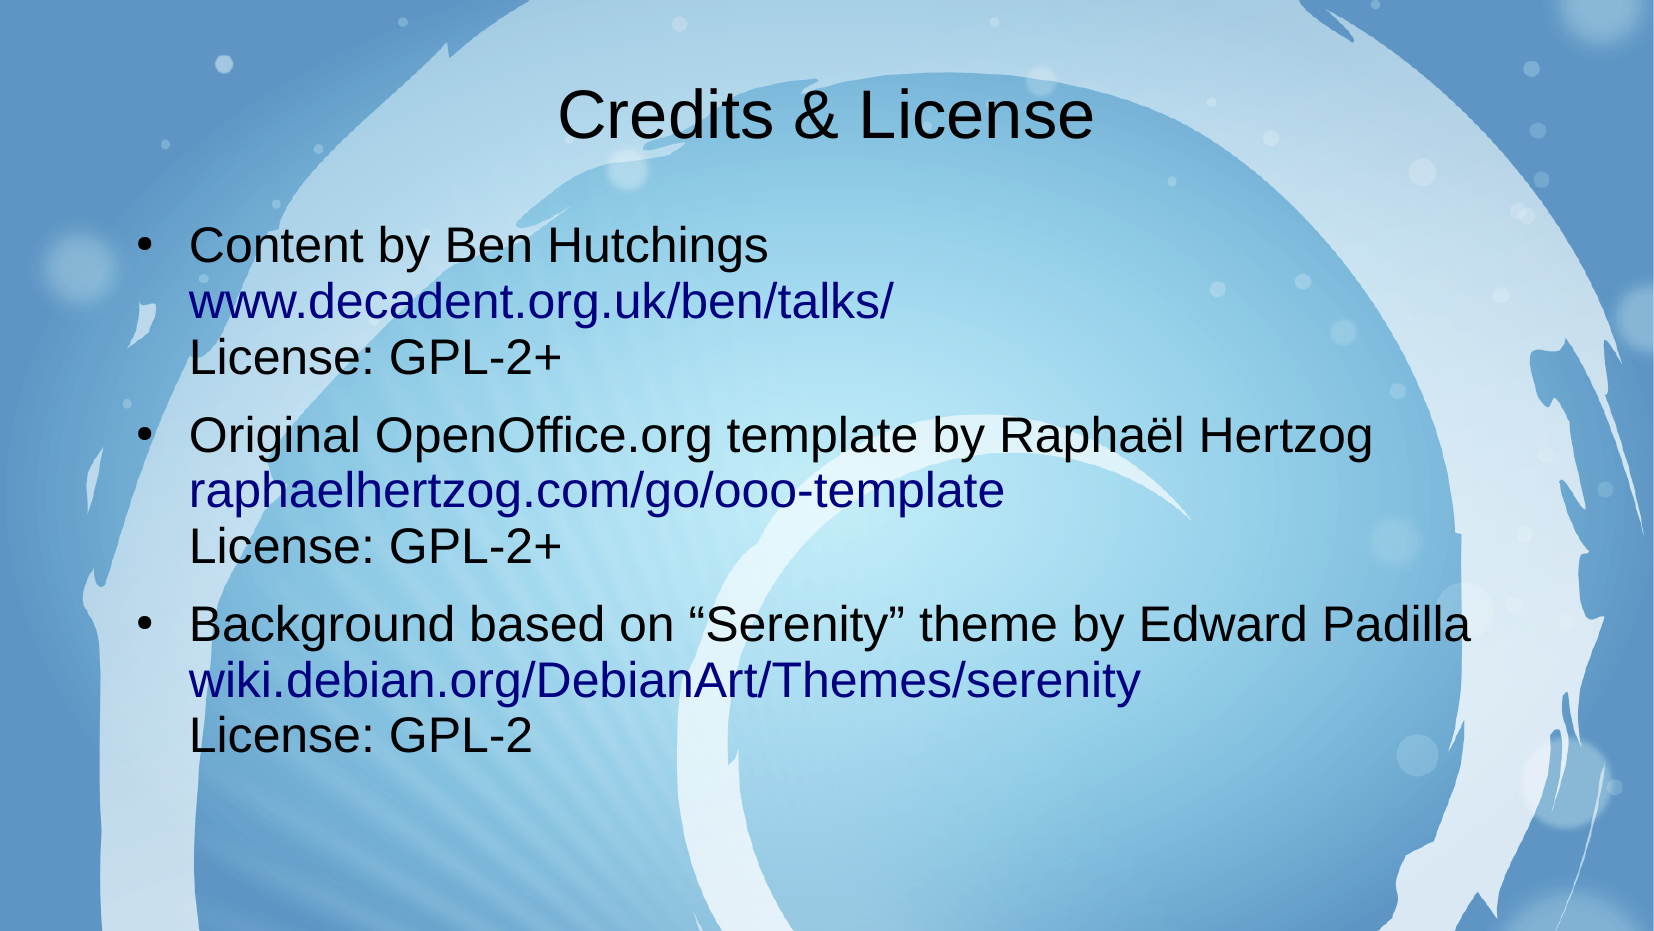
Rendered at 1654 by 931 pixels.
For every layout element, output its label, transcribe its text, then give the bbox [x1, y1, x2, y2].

title Credits & License [118, 37, 1536, 193]
list Content by Ben Hutchings www.decadent.org.uk/ben/talks/ License: GPL-2+ Original OpenOffice.org template by Raphaël Hertzog raphaelhertzog.com/go/ooo-template License: GPL-2+ Background based on “Serenity” theme by Edward Padilla wiki.debian.org/DebianArt/Themes/serenity License: GPL-2 [118, 217, 1536, 832]
picture [0, 0, 1654, 931]
